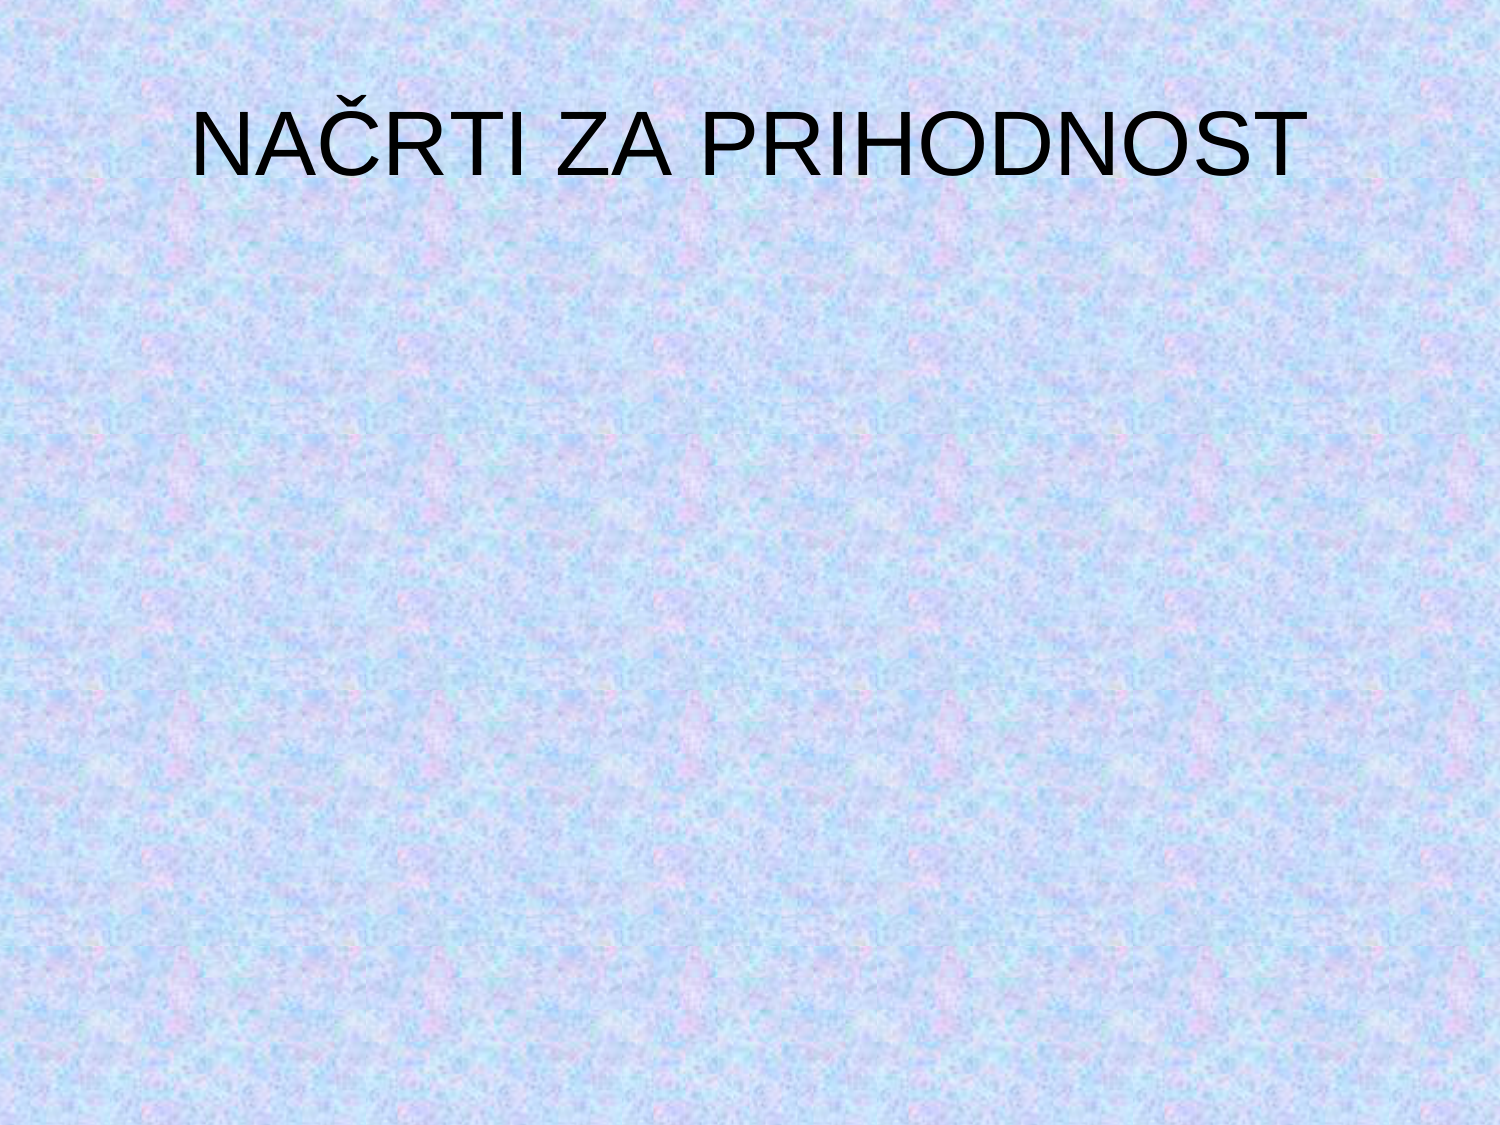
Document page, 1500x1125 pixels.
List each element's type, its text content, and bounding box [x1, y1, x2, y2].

title NAČRTI ZA PRIHODNOST [75, 45, 1426, 233]
picture [0, 0, 1500, 1125]
